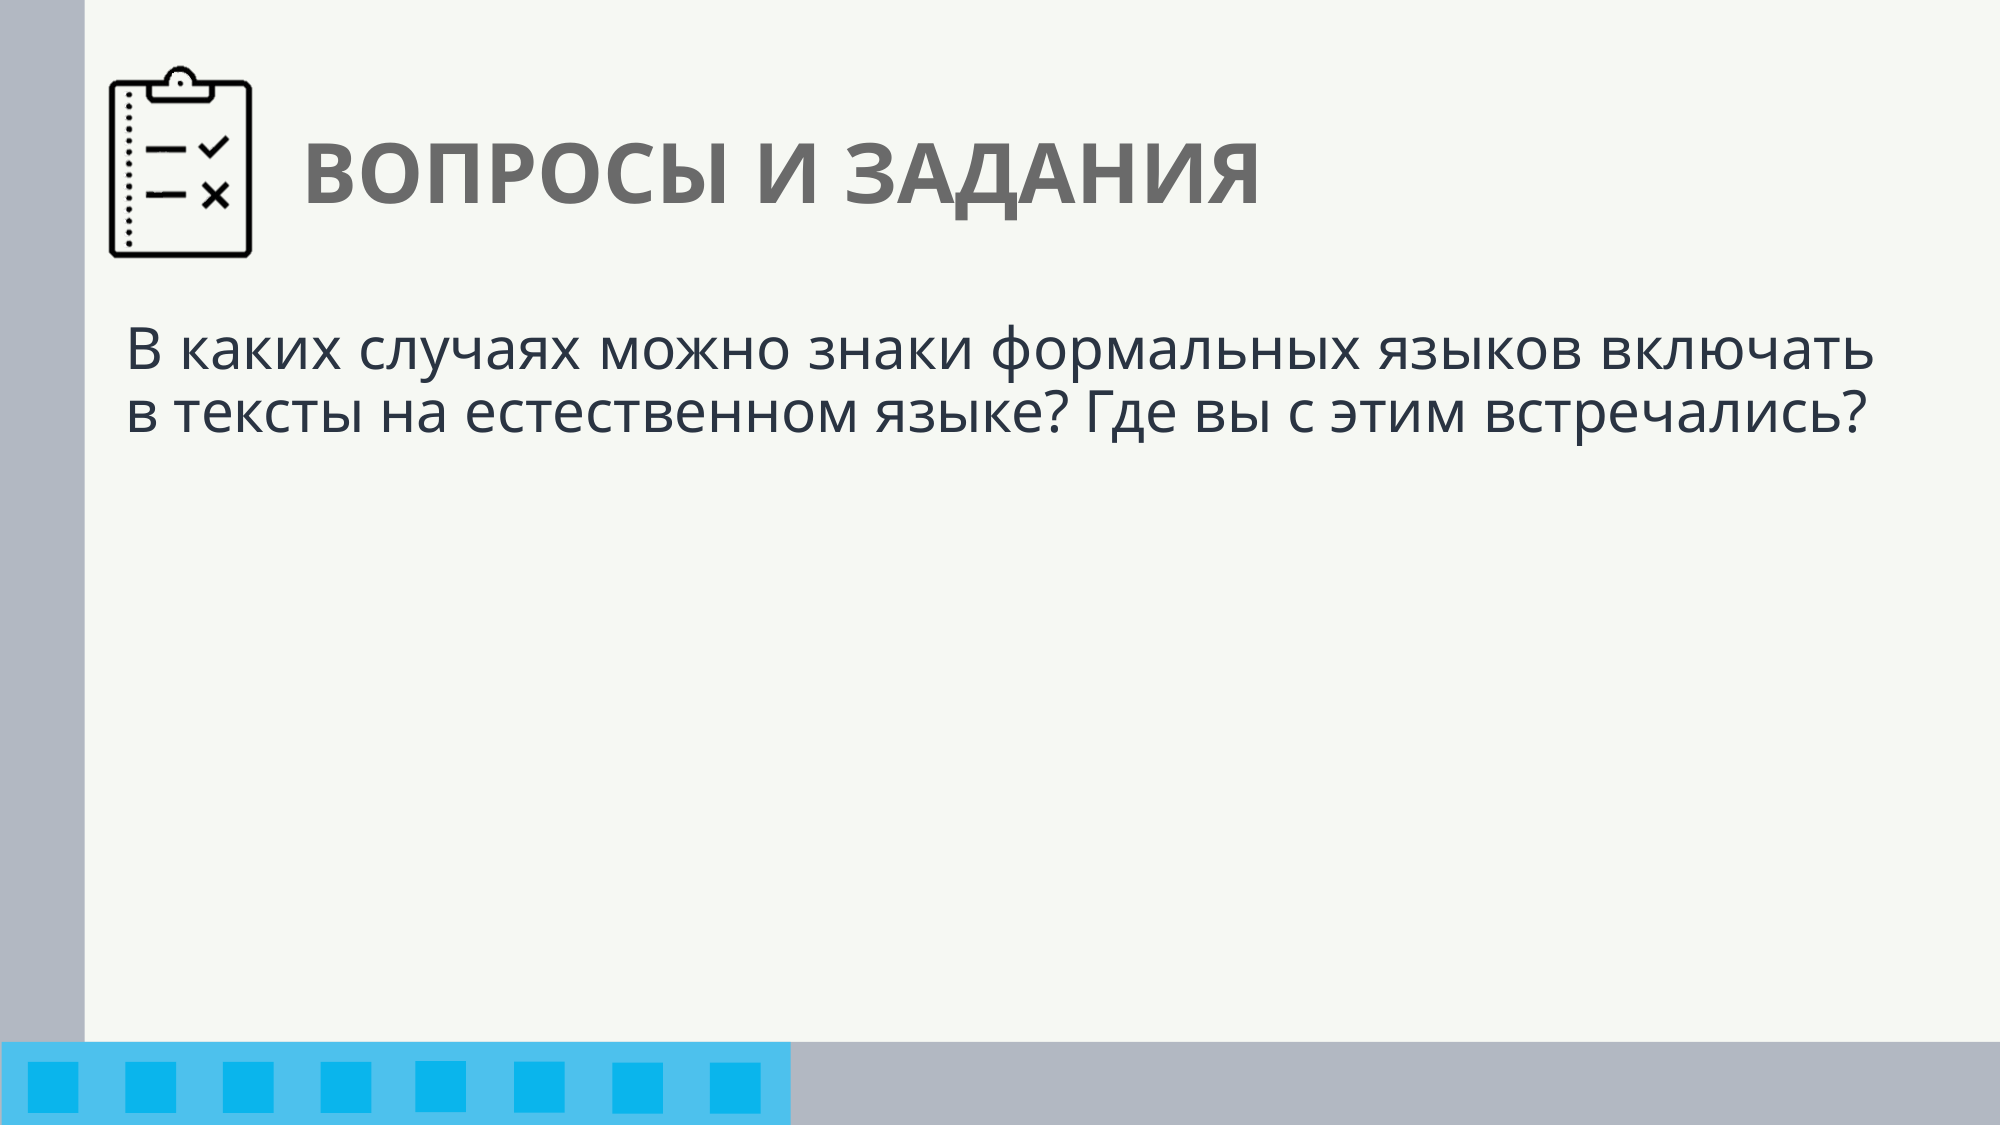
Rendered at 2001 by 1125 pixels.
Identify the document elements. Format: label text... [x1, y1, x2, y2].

picture [85, 54, 286, 286]
list В каких случаях можно знаки формальных языков включать в тексты на естественном языке? Где вы с этим встречались? [110, 311, 1892, 965]
title ВОПРОСЫ И ЗАДАНИЯ [285, 67, 1892, 286]
